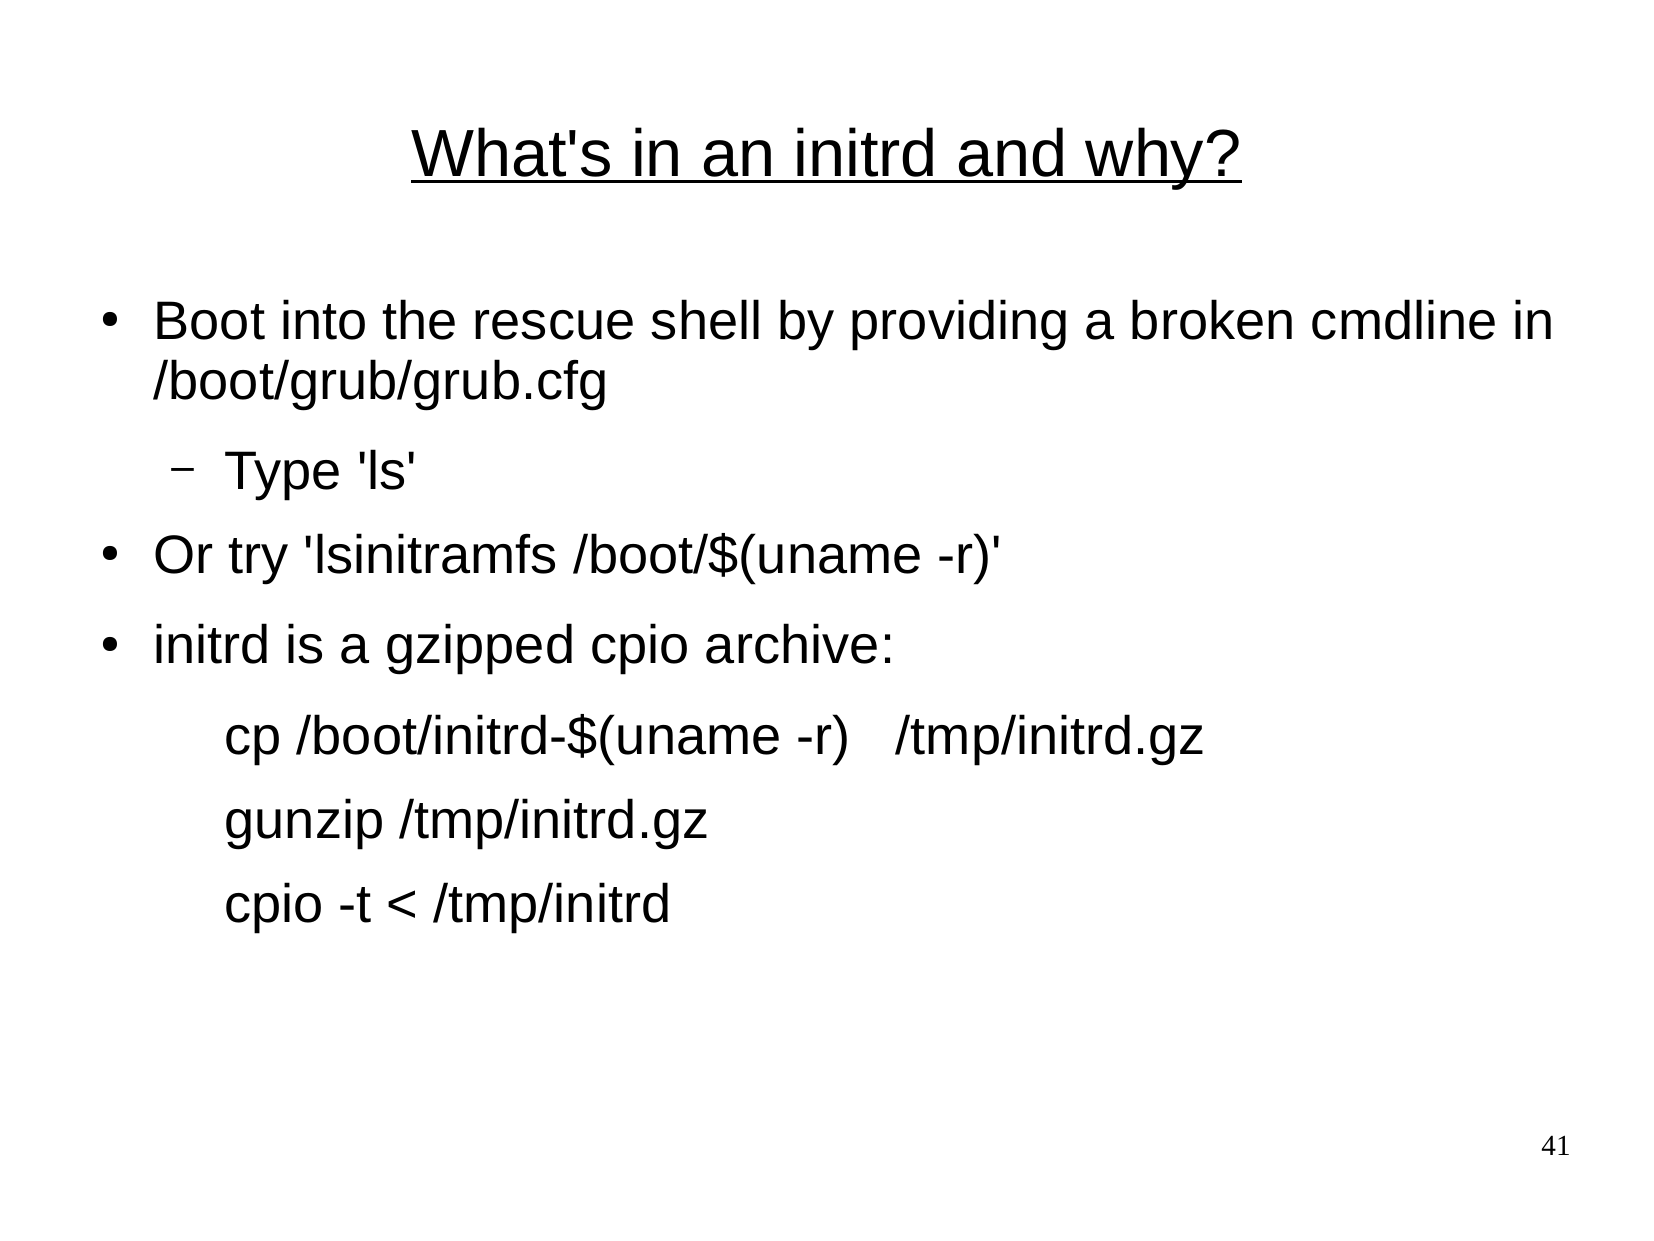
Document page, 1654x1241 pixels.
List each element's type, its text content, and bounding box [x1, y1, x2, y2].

title What's in an initrd and why? [82, 49, 1571, 257]
list Boot into the rescue shell by providing a broken cmdline in /boot/grub/grub.cfg Type 'ls' Or try 'lsinitramfs /boot/$(uname -r)' initrd is a gzipped cpio archive: cp /boot/initrd-$(uname -r) /tmp/initrd.gz gunzip /tmp/initrd.gz cpio -t < /tmp/initrd [82, 290, 1571, 1010]
